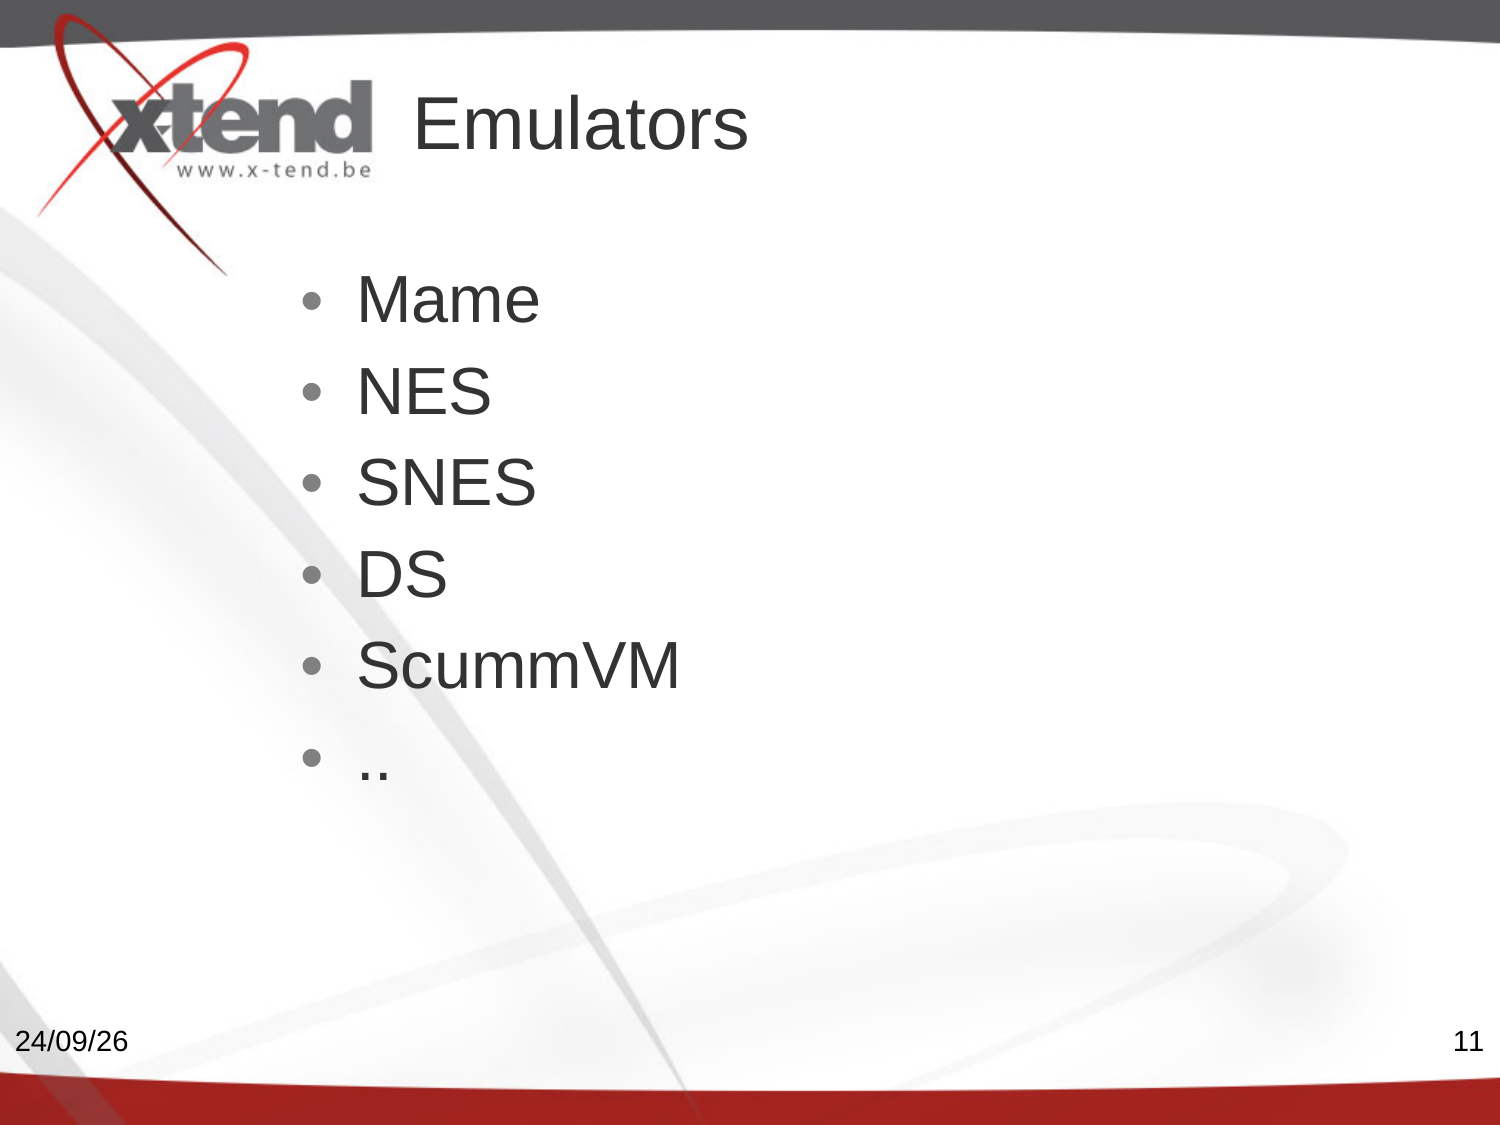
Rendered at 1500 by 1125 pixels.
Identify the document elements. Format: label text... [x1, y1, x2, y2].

title Emulators [412, 29, 1477, 218]
picture [0, 0, 1500, 1125]
list Mame NES SNES DS ScummVM .. [300, 262, 1088, 863]
